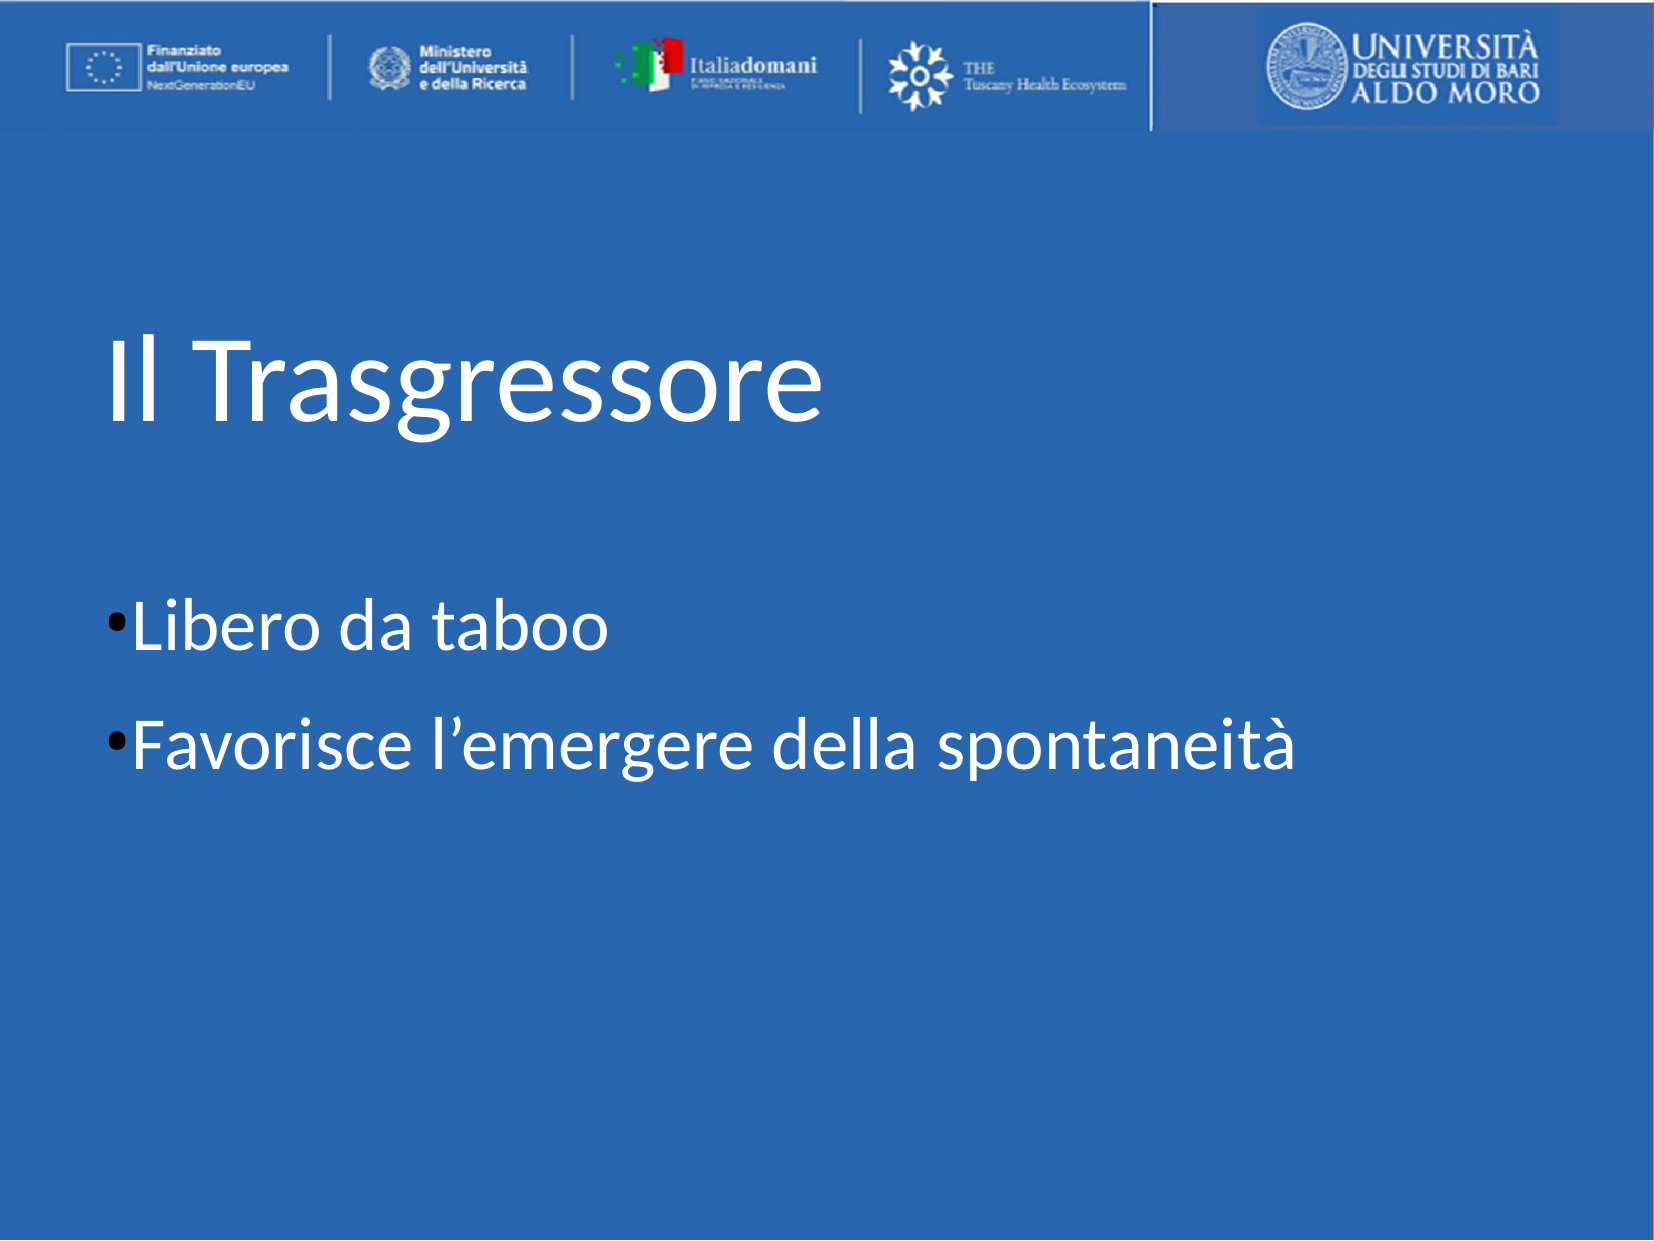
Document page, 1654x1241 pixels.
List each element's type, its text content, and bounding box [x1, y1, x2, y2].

picture [0, 0, 1654, 132]
text_box Il Trasgressore Libero da taboo Favorisce l’emergere della spontaneità [88, 289, 1565, 712]
